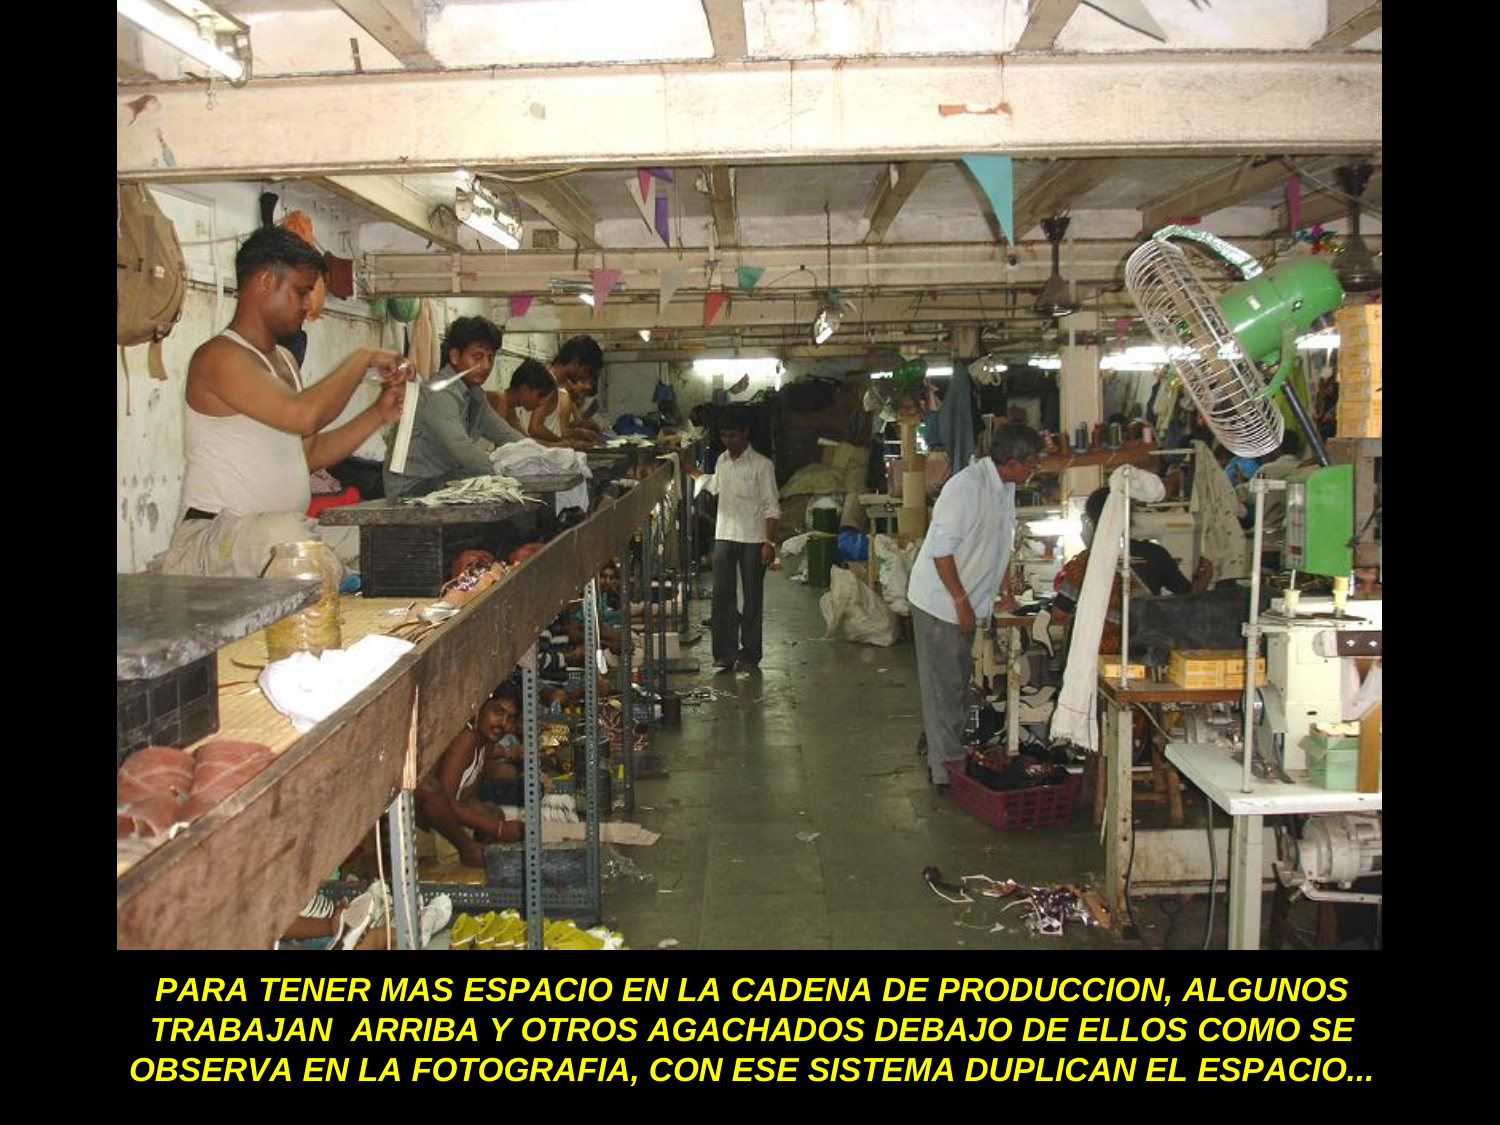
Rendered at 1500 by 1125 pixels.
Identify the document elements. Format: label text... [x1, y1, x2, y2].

picture [117, 0, 1382, 950]
text_box PARA TENER MAS ESPACIO EN LA CADENA DE PRODUCCION, ALGUNOS TRABAJAN ARRIBA Y OTROS AGACHADOS DEBAJO DE ELLOS COMO SE OBSERVA EN LA FOTOGRAFIA, CON ESE SISTEMA DUPLICAN EL ESPACIO... [52, 960, 1454, 1097]
